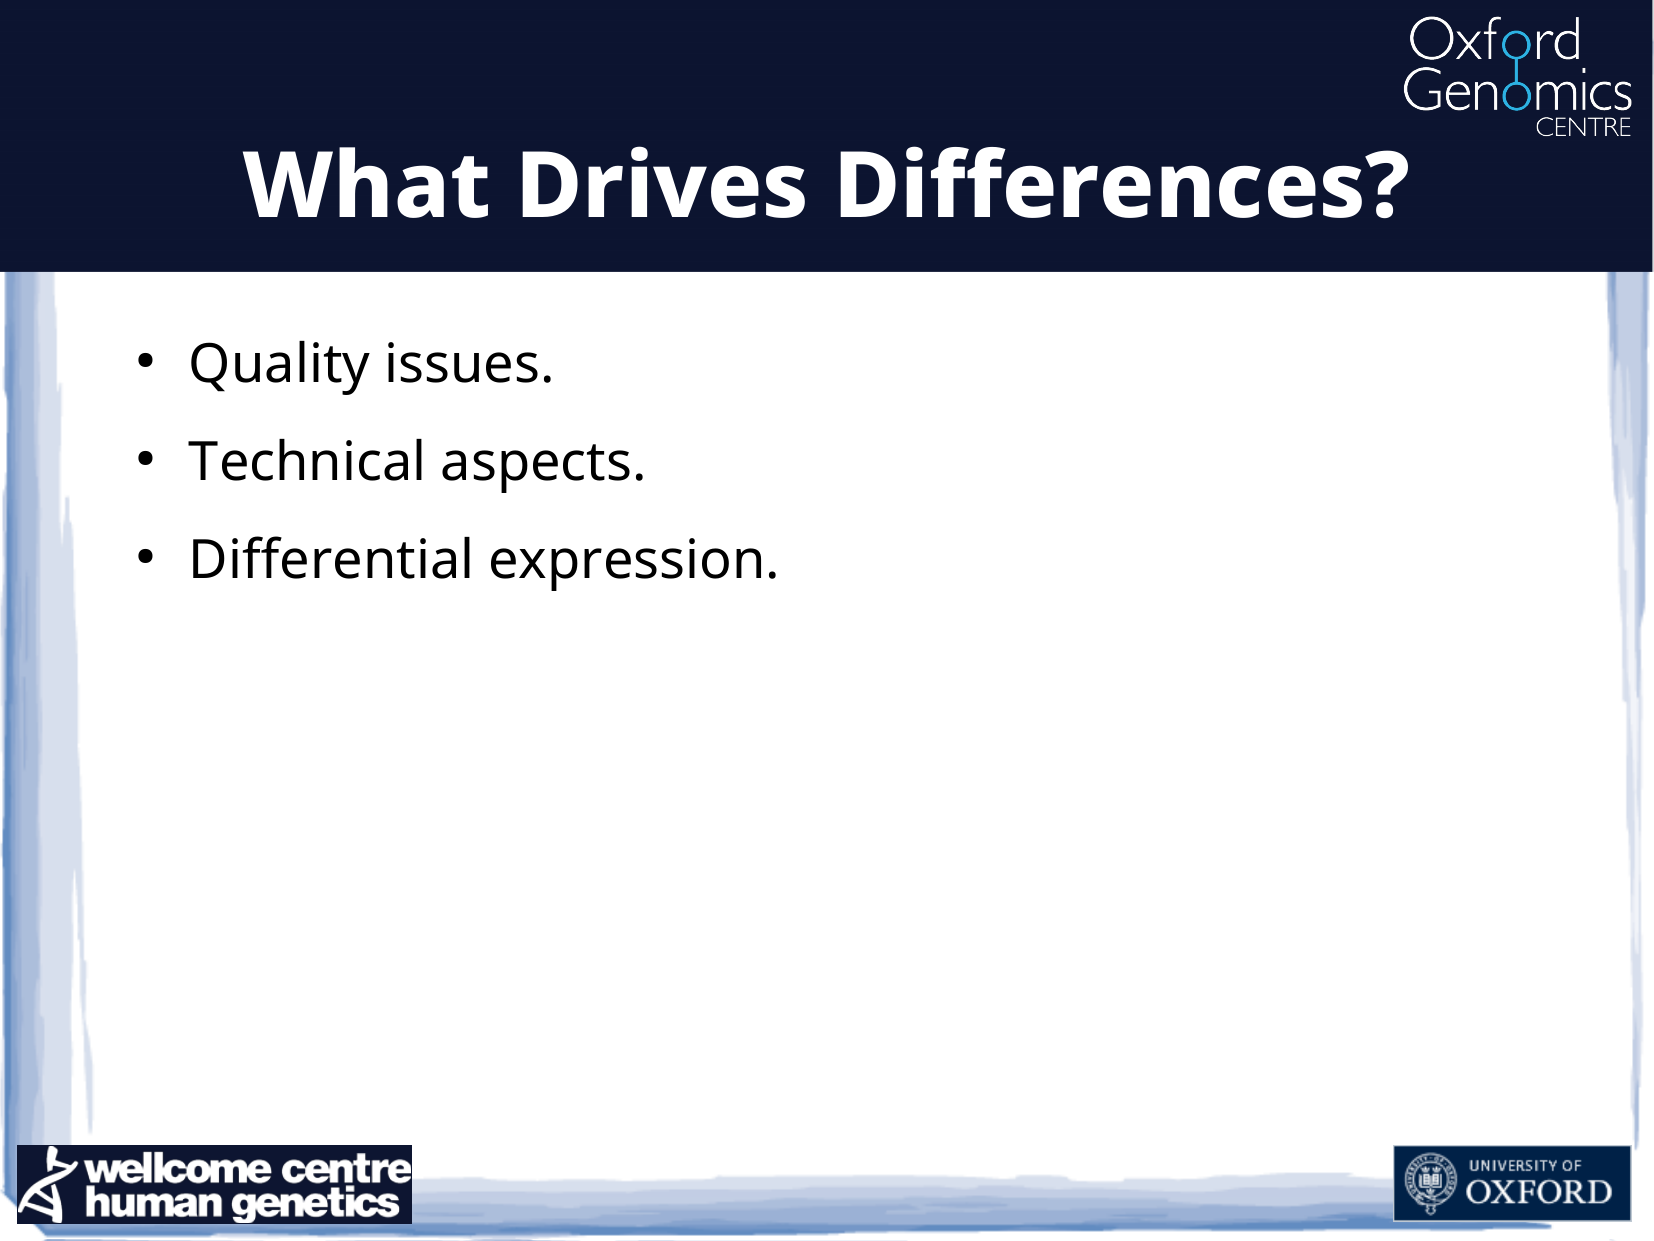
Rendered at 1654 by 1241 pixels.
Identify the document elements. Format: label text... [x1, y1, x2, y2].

title What Drives Differences? [82, 78, 1571, 287]
list Quality issues. Technical aspects. Differential expression. [118, 324, 1571, 1045]
picture [0, 0, 1654, 1241]
